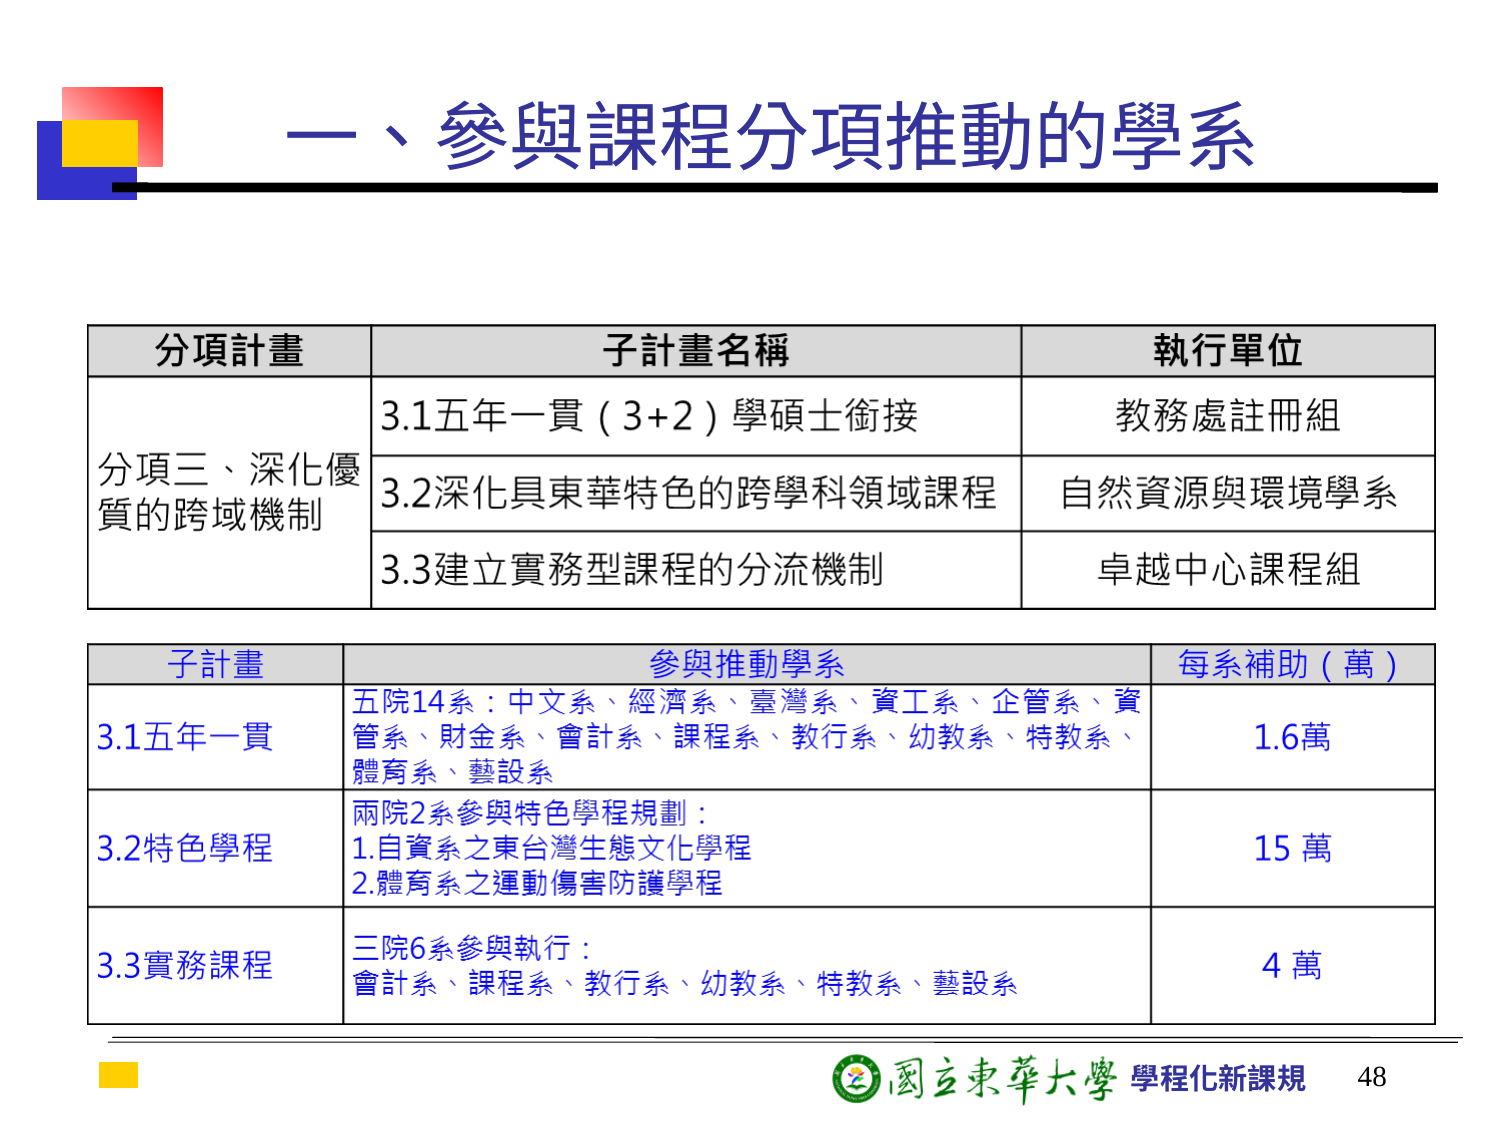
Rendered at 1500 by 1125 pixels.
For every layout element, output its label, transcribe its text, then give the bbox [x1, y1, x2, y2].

title 一、參與課程分項推動的學系 [174, 75, 1369, 188]
text_box 48 [1342, 1050, 1468, 1101]
picture [87, 634, 1436, 1026]
picture [87, 317, 1436, 617]
